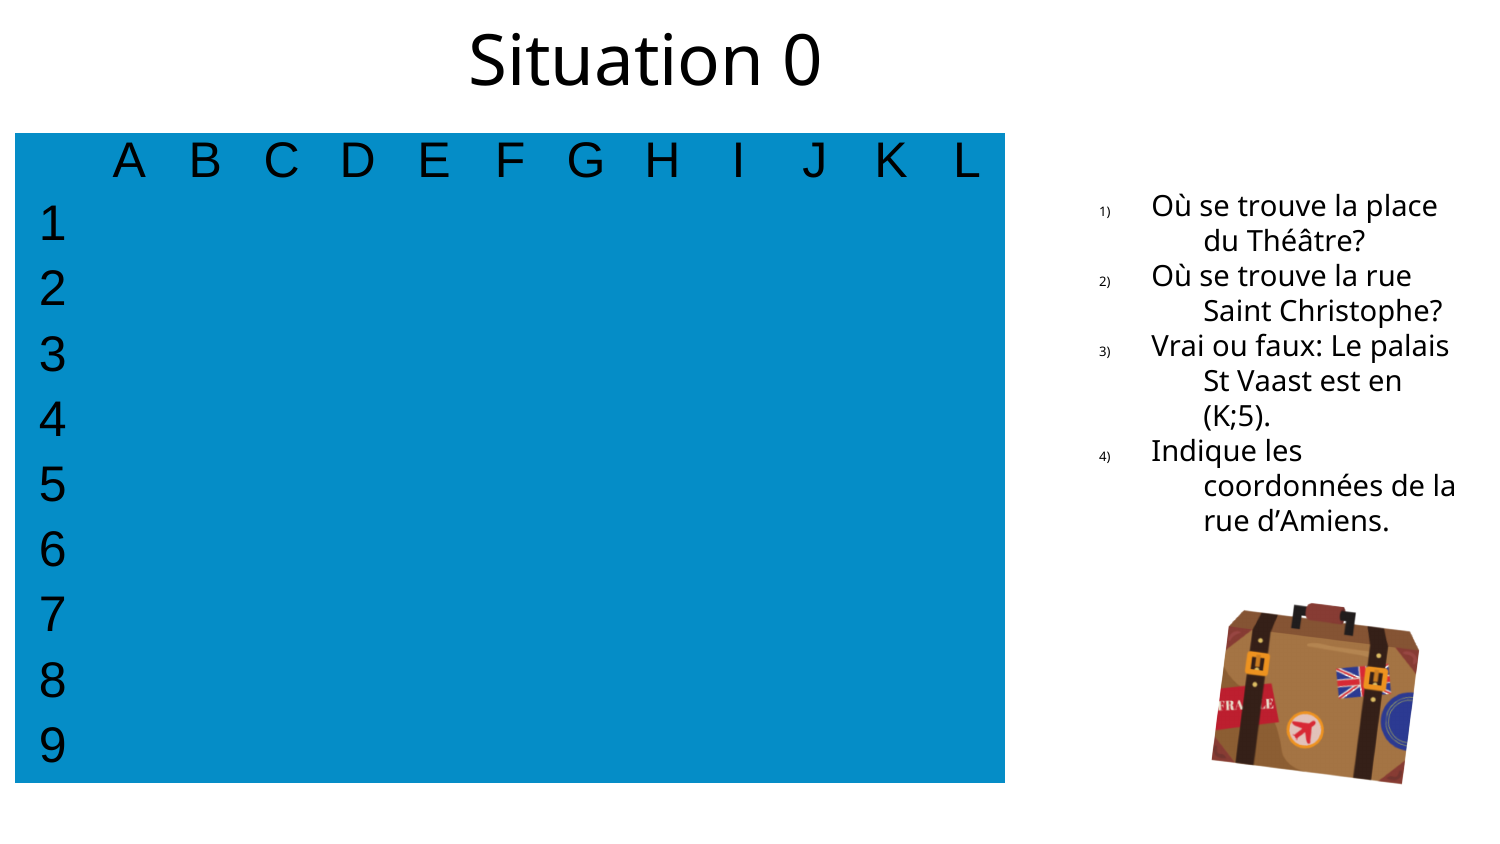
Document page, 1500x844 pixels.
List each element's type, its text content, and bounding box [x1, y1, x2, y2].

table_cell [396, 652, 472, 717]
table_cell [167, 391, 243, 456]
table_cell [624, 261, 700, 326]
table_cell [472, 456, 548, 521]
table_header J [777, 133, 853, 195]
table_cell 5 [15, 456, 91, 521]
table_cell [929, 391, 1005, 456]
table_cell [777, 195, 853, 261]
table_cell [853, 652, 929, 717]
table_cell 8 [15, 652, 91, 717]
table_cell [853, 587, 929, 652]
table_cell [320, 521, 396, 587]
table_header K [853, 133, 929, 195]
table_cell [243, 652, 320, 717]
table_cell [777, 587, 853, 652]
table_cell [624, 456, 700, 521]
table_cell [396, 521, 472, 587]
table_cell 1 [15, 195, 91, 261]
text_box Où se trouve la place du Théâtre? Où se trouve la rue Saint Christophe? Vrai ou faux: Le palais St Vaast est en (K;5). Indique les coordonnées de la rue d’Amiens. [1038, 172, 1482, 486]
table_cell [548, 195, 624, 261]
table_cell [320, 391, 396, 456]
table_header G [548, 133, 624, 195]
table_cell [700, 326, 777, 391]
table_cell [243, 717, 320, 783]
table_cell [396, 587, 472, 652]
table_cell 9 [15, 717, 91, 783]
table_cell [167, 195, 243, 261]
table_cell [472, 261, 548, 326]
table_cell [396, 456, 472, 521]
table_cell [167, 521, 243, 587]
table_cell [700, 195, 777, 261]
table_header I [700, 133, 777, 195]
table_cell [167, 326, 243, 391]
table_cell [243, 587, 320, 652]
table_cell [624, 652, 700, 717]
table_cell [929, 326, 1005, 391]
table_header C [243, 133, 320, 195]
table_cell 3 [15, 326, 91, 391]
table_cell [243, 391, 320, 456]
table_cell [624, 195, 700, 261]
table_cell [853, 261, 929, 326]
table_cell [700, 587, 777, 652]
picture [1172, 556, 1445, 815]
table_cell [243, 456, 320, 521]
table_cell [929, 261, 1005, 326]
table_cell [700, 391, 777, 456]
table_cell [396, 391, 472, 456]
table_cell [548, 391, 624, 456]
table_cell [777, 521, 853, 587]
table_cell [91, 652, 167, 717]
table_header A [91, 133, 167, 195]
table_cell [777, 261, 853, 326]
table_cell [548, 717, 624, 783]
table_cell [548, 456, 624, 521]
table_cell [777, 391, 853, 456]
table_cell [320, 587, 396, 652]
table_cell [548, 521, 624, 587]
table_cell [777, 456, 853, 521]
table_cell [472, 326, 548, 391]
table_cell [624, 326, 700, 391]
table_cell [777, 652, 853, 717]
table_cell [320, 717, 396, 783]
table_cell [396, 195, 472, 261]
table_cell [320, 195, 396, 261]
table_cell [853, 456, 929, 521]
table_cell [624, 391, 700, 456]
table_cell [167, 587, 243, 652]
table_cell [396, 261, 472, 326]
table_cell [320, 456, 396, 521]
table_cell [91, 587, 167, 652]
table_cell [624, 521, 700, 587]
table_cell [853, 521, 929, 587]
table_cell [91, 717, 167, 783]
table_cell [396, 717, 472, 783]
table_cell [548, 652, 624, 717]
table_cell [243, 195, 320, 261]
table_cell [929, 717, 1005, 783]
table_cell 6 [15, 521, 91, 587]
table_cell [167, 456, 243, 521]
table_cell [91, 456, 167, 521]
table_cell [243, 261, 320, 326]
table_cell 2 [15, 261, 91, 326]
table_header [15, 133, 91, 195]
table_cell [929, 652, 1005, 717]
table_cell [700, 652, 777, 717]
table_cell [91, 391, 167, 456]
table_cell [167, 652, 243, 717]
table_cell [320, 261, 396, 326]
table_cell [91, 195, 167, 261]
table_cell [472, 195, 548, 261]
table_header F [472, 133, 548, 195]
table_cell [91, 261, 167, 326]
table_header D [320, 133, 396, 195]
table_cell [548, 587, 624, 652]
table_cell [929, 521, 1005, 587]
table_cell [777, 326, 853, 391]
text_box Situation 0 [453, 0, 1219, 117]
table_cell [929, 195, 1005, 261]
table_header L [929, 133, 1005, 195]
table_cell [624, 717, 700, 783]
table_cell [91, 521, 167, 587]
table_cell [548, 326, 624, 391]
table_cell [91, 326, 167, 391]
table_cell [320, 652, 396, 717]
table_cell [243, 326, 320, 391]
table_cell [853, 195, 929, 261]
table_cell [243, 521, 320, 587]
table_cell [853, 326, 929, 391]
table_cell [700, 456, 777, 521]
table_cell [167, 717, 243, 783]
table_header B [167, 133, 243, 195]
table_cell [853, 391, 929, 456]
table_cell [548, 261, 624, 326]
table_header E [396, 133, 472, 195]
table_cell [929, 587, 1005, 652]
table_cell [777, 717, 853, 783]
table_cell [472, 521, 548, 587]
table_cell [700, 261, 777, 326]
table_cell [167, 261, 243, 326]
table_cell [472, 587, 548, 652]
table_cell [320, 326, 396, 391]
table_cell 4 [15, 391, 91, 456]
table_cell 7 [15, 587, 91, 652]
table_cell [396, 326, 472, 391]
table_cell [700, 521, 777, 587]
table_cell [700, 717, 777, 783]
table_cell [472, 717, 548, 783]
table_cell [472, 652, 548, 717]
table_cell [929, 456, 1005, 521]
table_header H [624, 133, 700, 195]
table_cell [472, 391, 548, 456]
table_cell [624, 587, 700, 652]
table_cell [853, 717, 929, 783]
